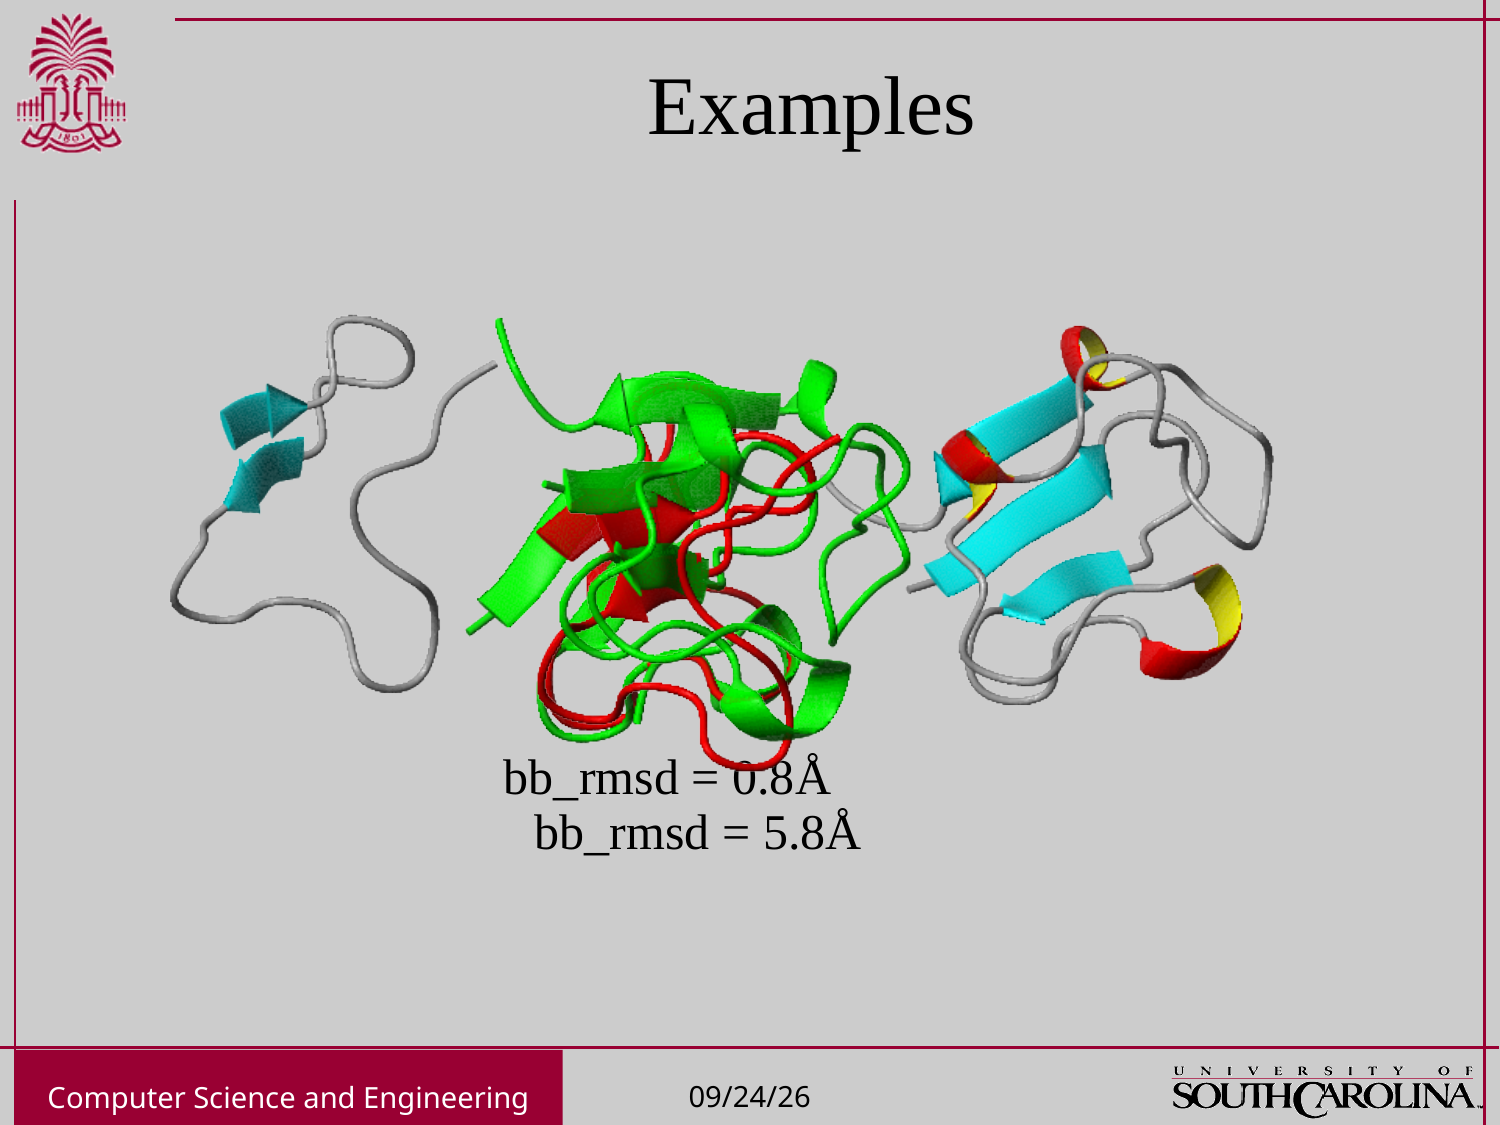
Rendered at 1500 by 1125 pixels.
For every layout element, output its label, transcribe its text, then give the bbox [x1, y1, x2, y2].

picture [133, 282, 1313, 872]
title Examples [174, 24, 1450, 188]
picture [1162, 1049, 1483, 1125]
picture [12, 12, 131, 155]
